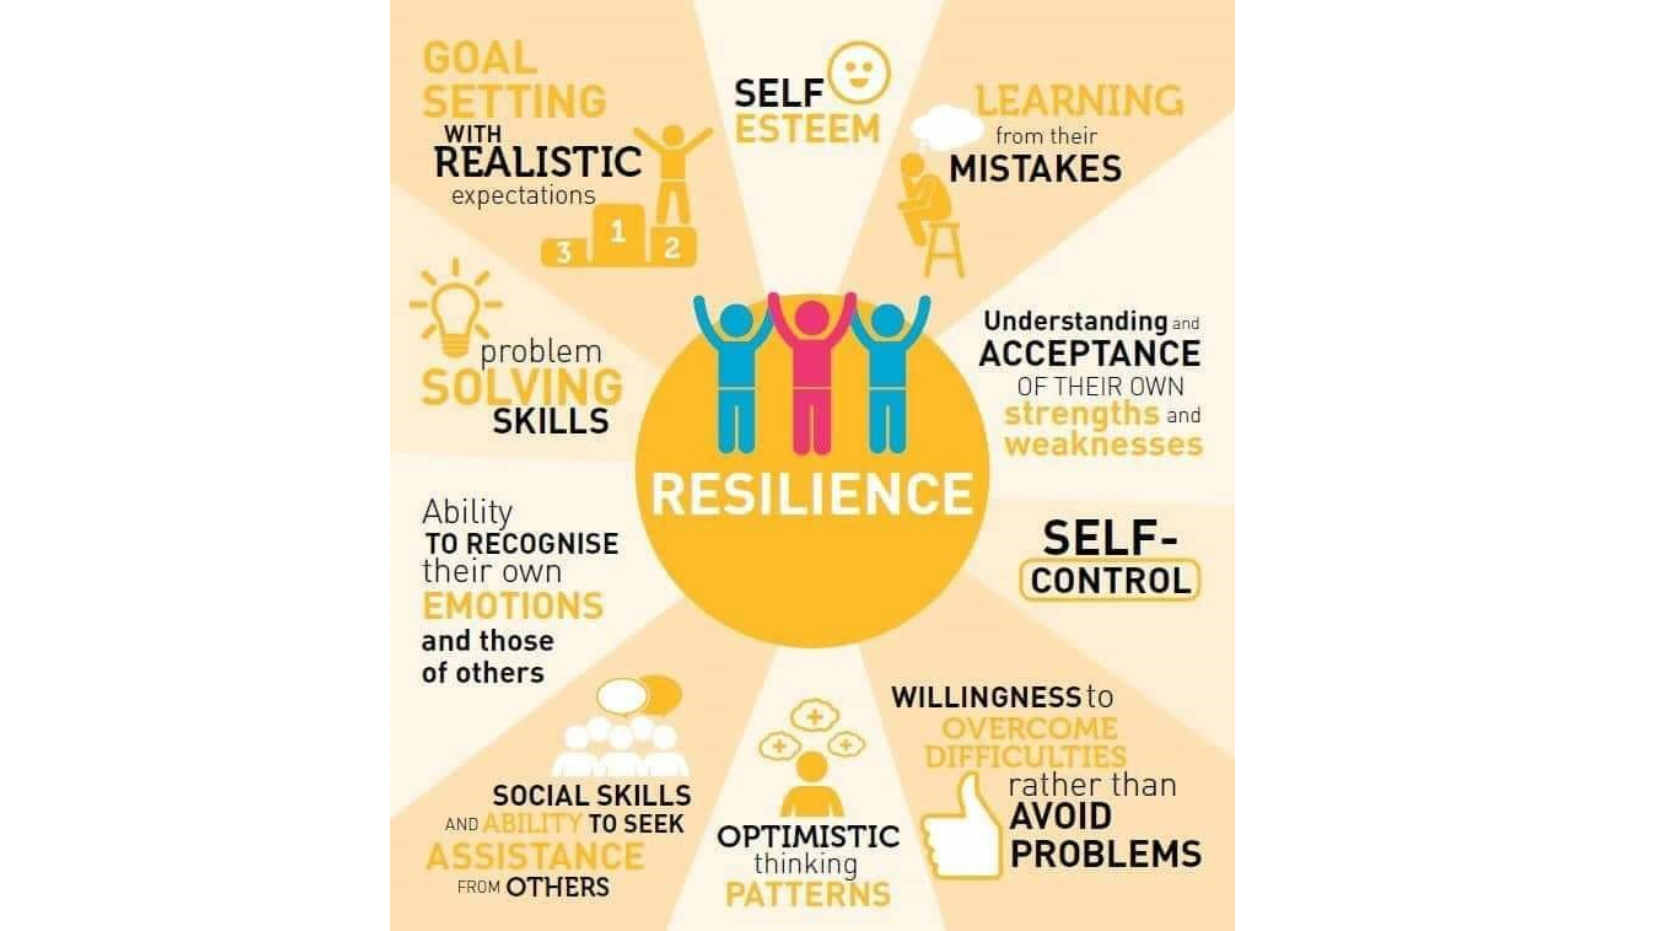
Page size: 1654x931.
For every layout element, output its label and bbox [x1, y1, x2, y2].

picture [390, 0, 1235, 931]
